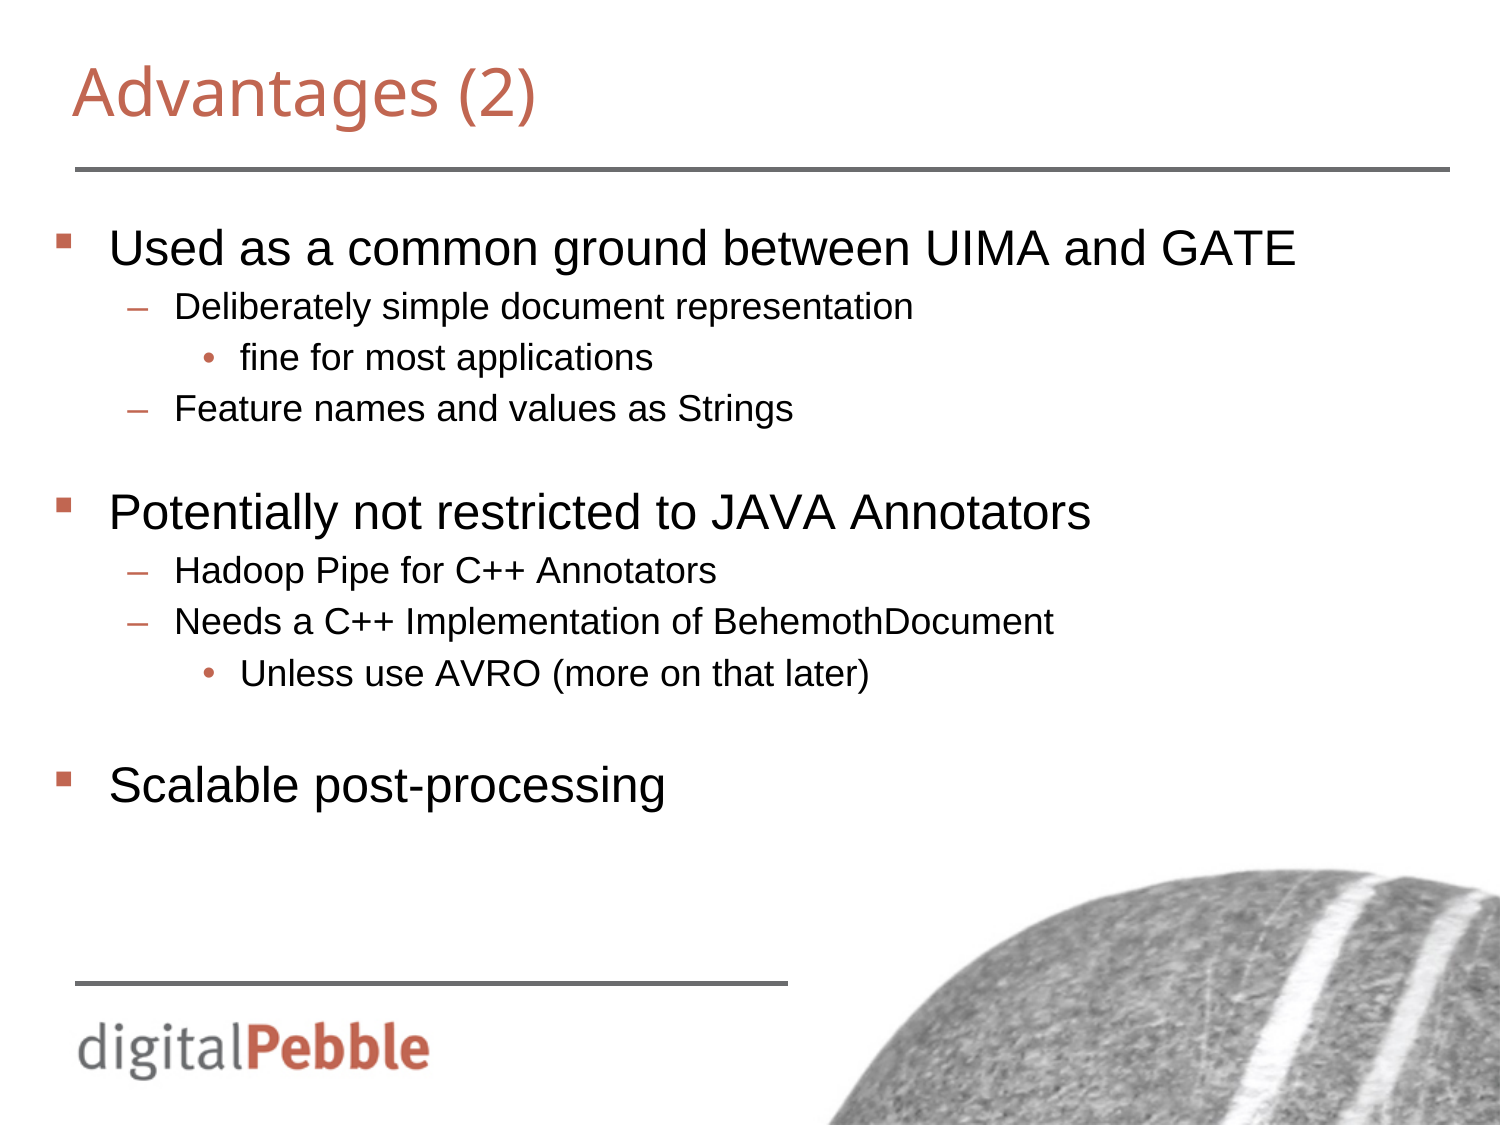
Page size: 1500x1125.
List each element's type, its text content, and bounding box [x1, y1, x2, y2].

list Used as a common ground between UIMA and GATE Deliberately simple document representation fine for most applications Feature names and values as Strings Potentially not restricted to JAVA Annotators Hadoop Pipe for C++ Annotators Needs a C++ Implementation of BehemothDocument Unless use AVRO (more on that later) Scalable post-processing [37, 212, 1418, 945]
picture [0, 0, 1500, 1125]
title Advantages (2) [57, 37, 1438, 174]
